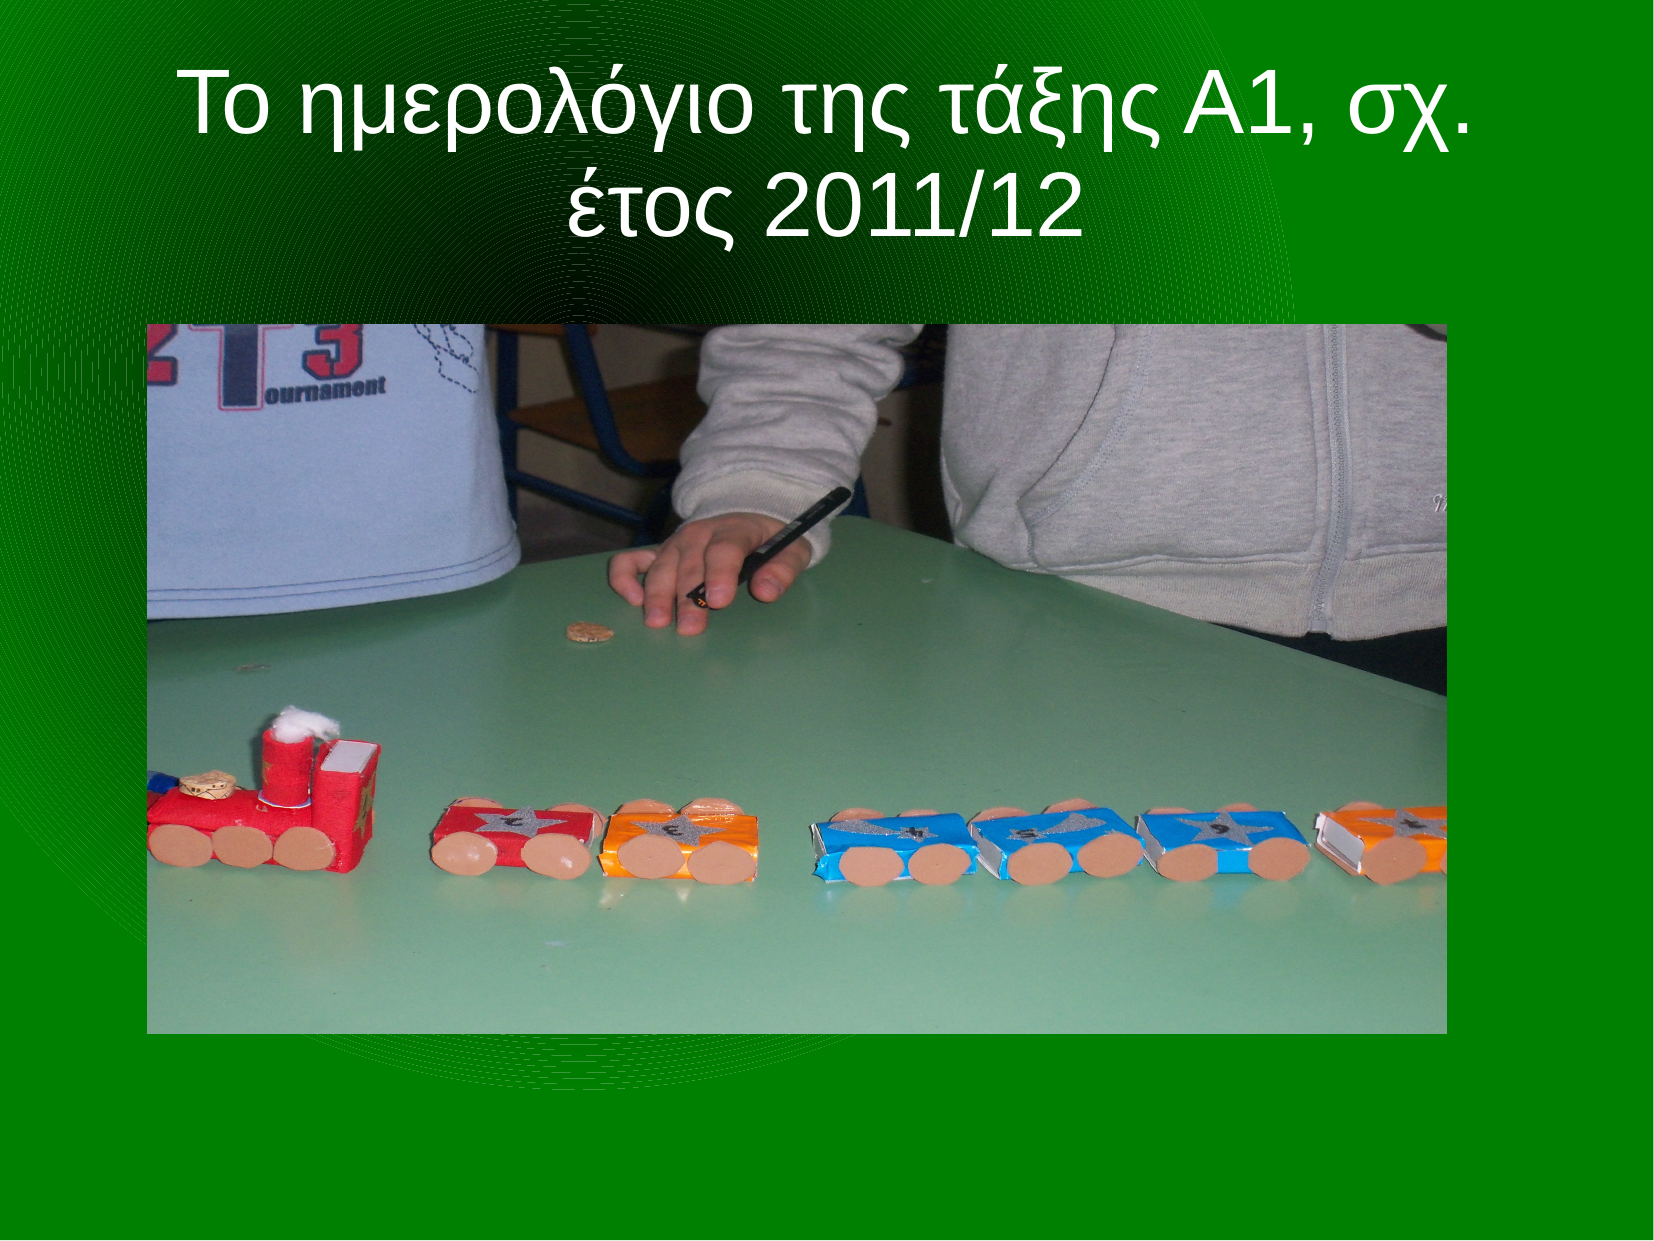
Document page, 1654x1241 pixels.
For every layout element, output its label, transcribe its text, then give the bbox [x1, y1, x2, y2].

picture [147, 324, 1447, 1034]
title Το ημερολόγιο της τάξης Α1, σχ. έτος 2011/12 [82, 49, 1571, 257]
